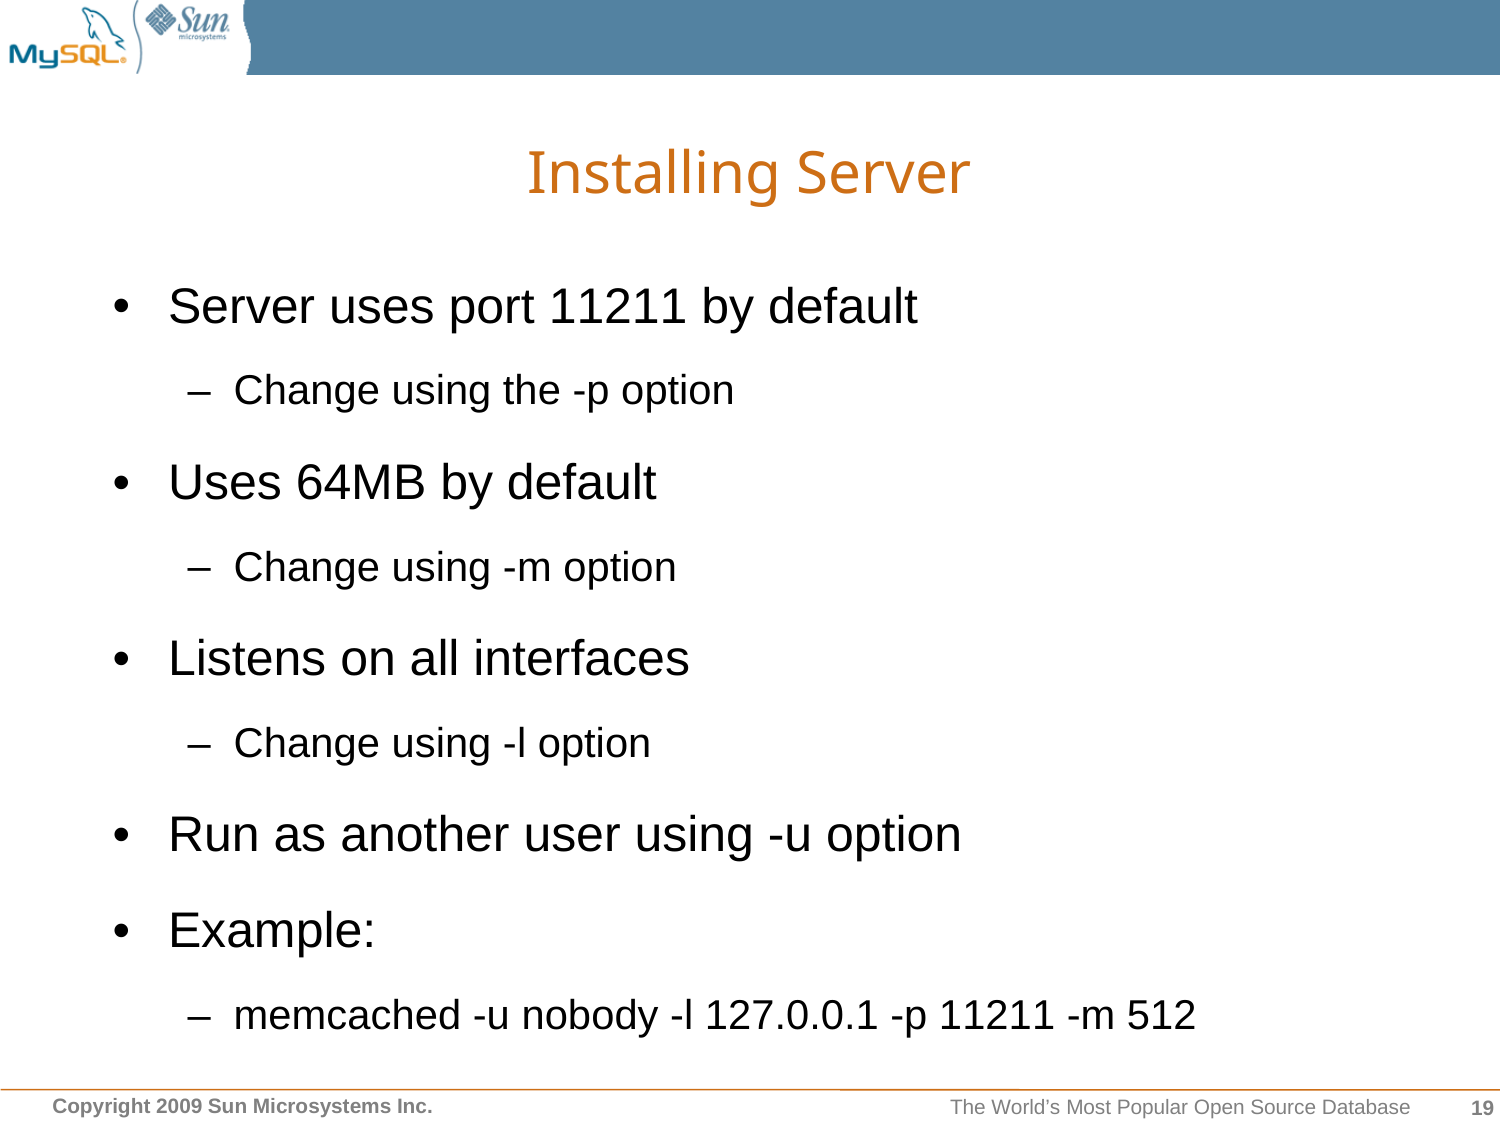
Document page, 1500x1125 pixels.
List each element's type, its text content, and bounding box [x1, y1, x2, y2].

list Server uses port 11211 by default Change using the -p option Uses 64MB by default Change using -m option Listens on all interfaces Change using -l option Run as another user using -u option Example: memcached -u nobody -l 127.0.0.1 -p 11211 -m 512 [112, 249, 1387, 1113]
title Installing Server [0, 87, 1500, 225]
picture [0, 0, 1500, 75]
